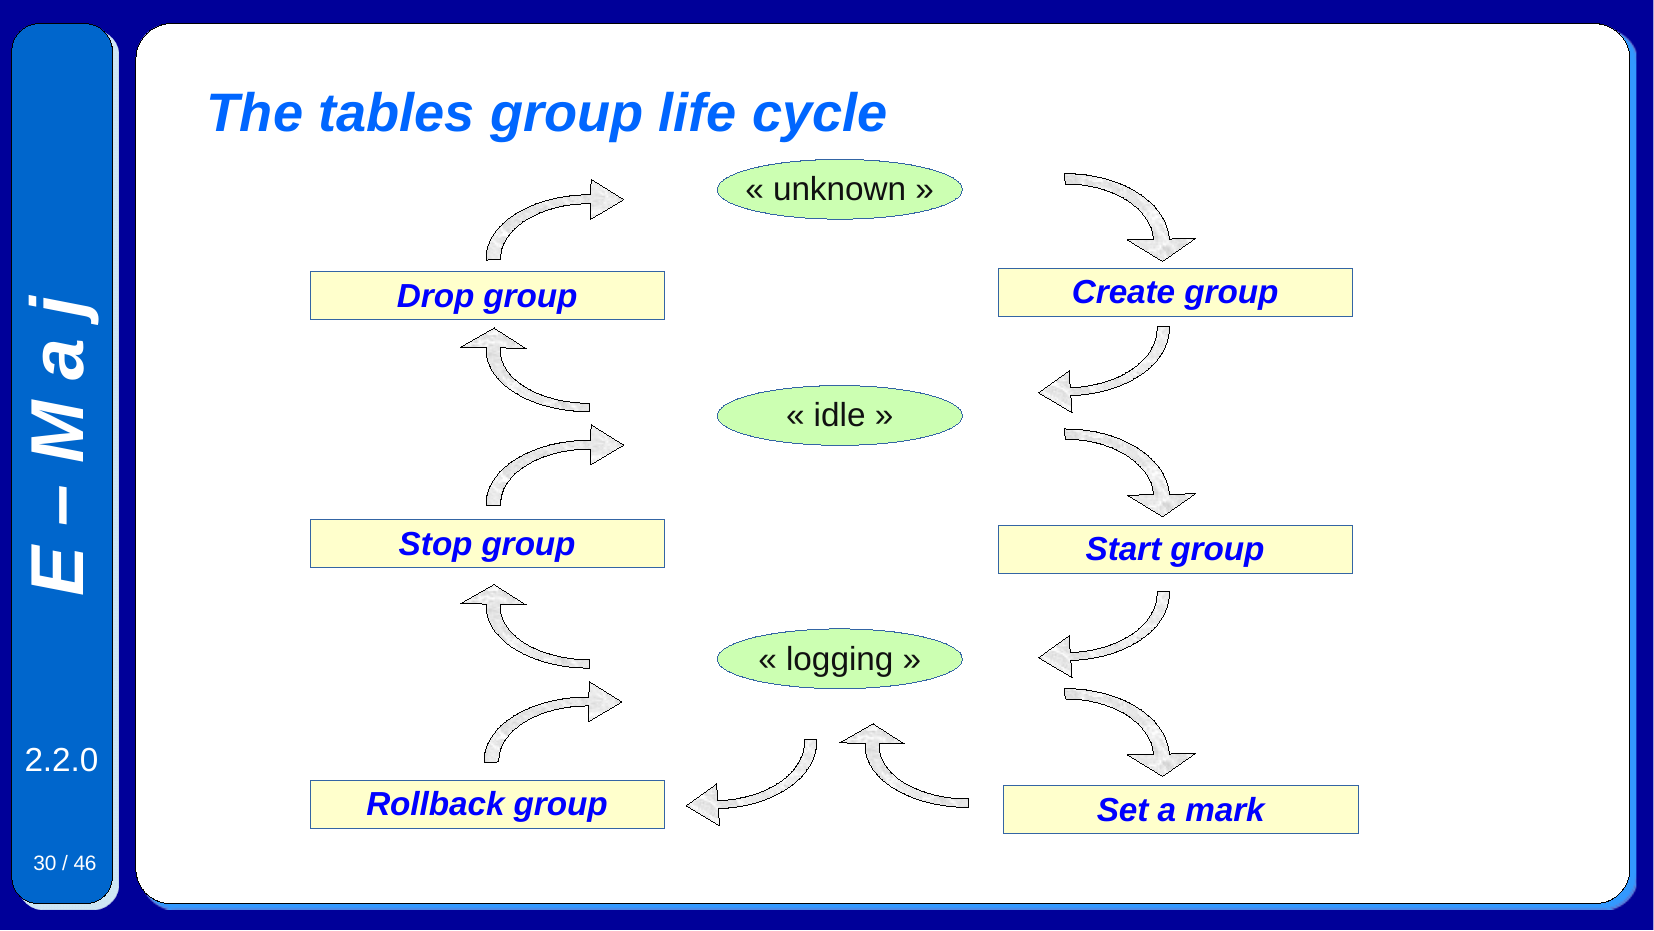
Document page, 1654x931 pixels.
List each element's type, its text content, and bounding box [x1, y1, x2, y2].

text_box [1038, 326, 1170, 413]
text_box [460, 327, 590, 412]
text_box [1064, 173, 1196, 262]
text_box [486, 179, 624, 261]
text_box [1064, 688, 1196, 777]
text_box Set a mark [1003, 785, 1359, 834]
text_box Drop group [310, 271, 665, 320]
text_box Create group [998, 268, 1353, 317]
text_box Start group [998, 525, 1353, 574]
text_box « idle » [717, 385, 963, 446]
text_box Stop group [310, 519, 665, 568]
text_box « logging » [717, 628, 963, 689]
text_box [1064, 428, 1196, 517]
text_box « unknown » [717, 159, 963, 220]
text_box [460, 584, 590, 669]
text_box [486, 424, 624, 506]
text_box [686, 739, 817, 826]
text_box [1038, 591, 1170, 678]
title The tables group life cycle [206, 34, 1593, 191]
text_box [484, 681, 622, 763]
text_box [839, 723, 969, 808]
text_box Rollback group [310, 780, 665, 829]
